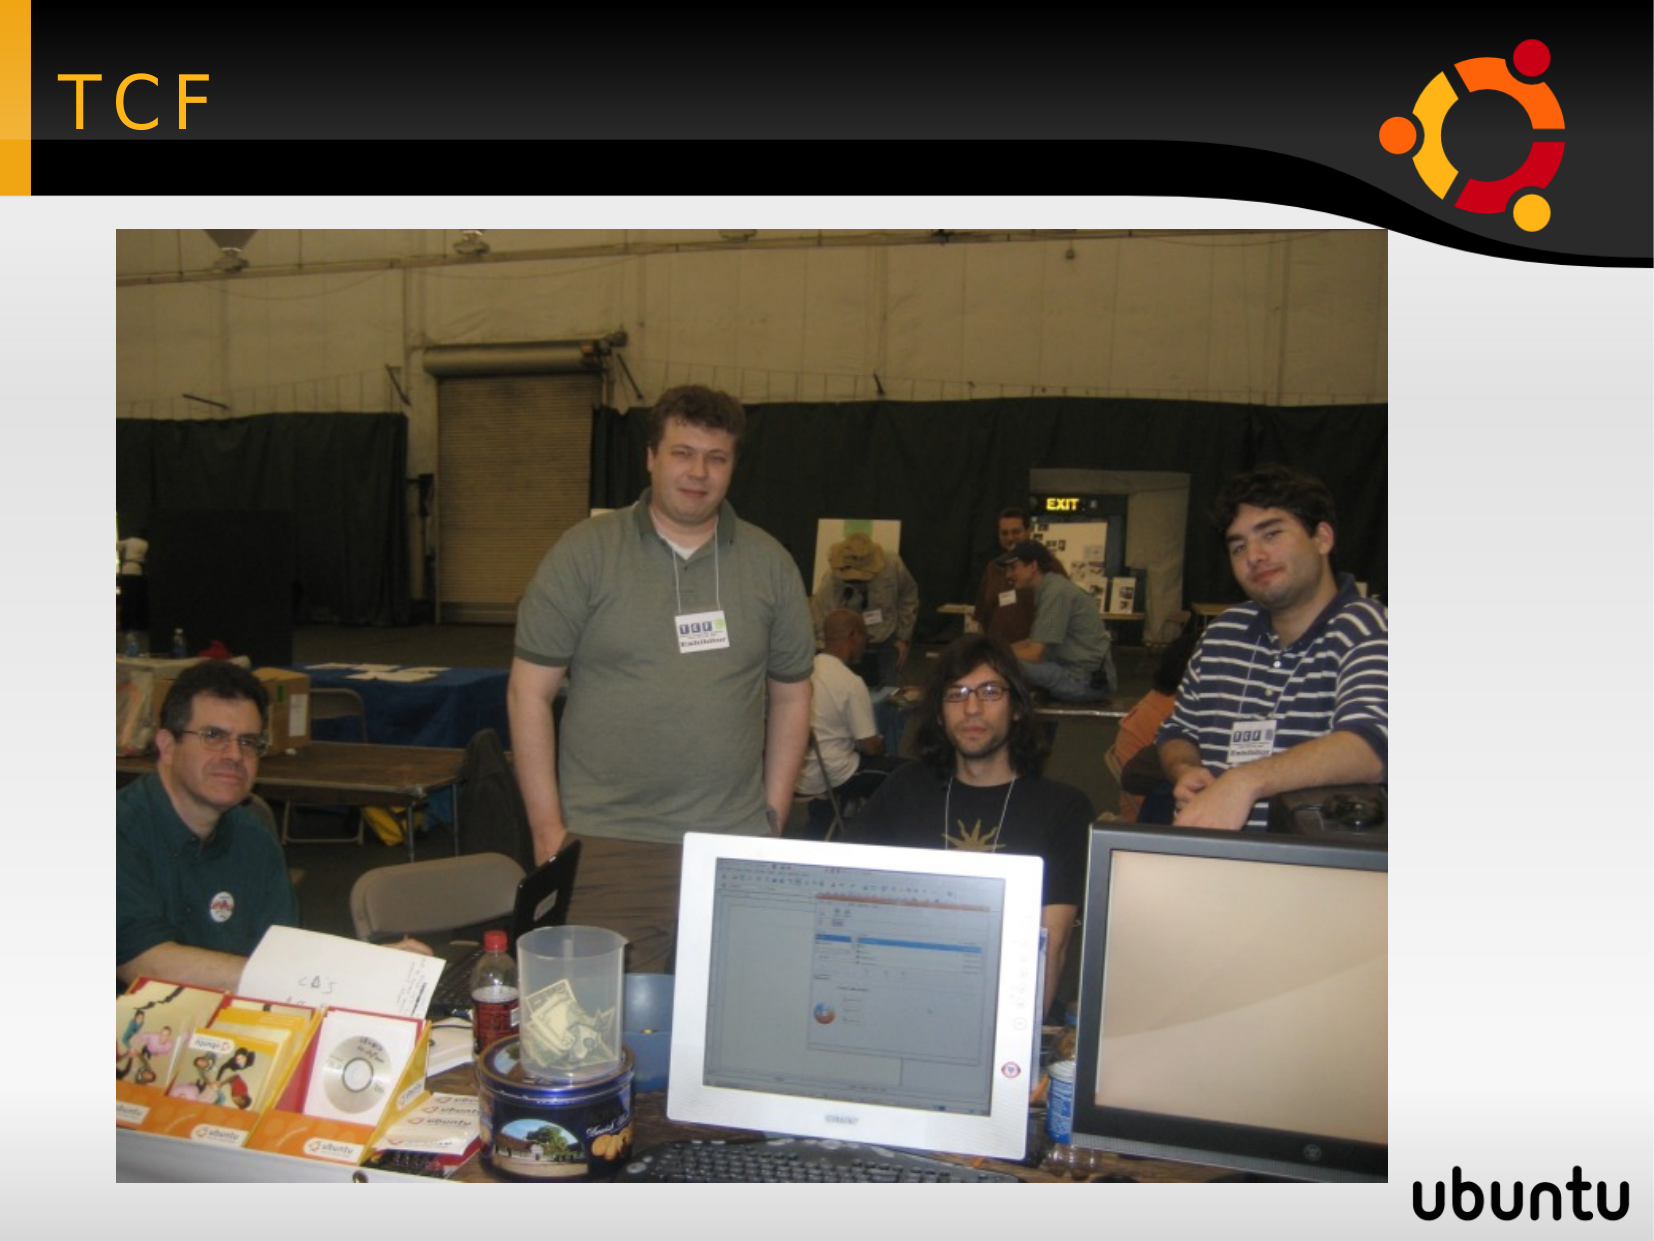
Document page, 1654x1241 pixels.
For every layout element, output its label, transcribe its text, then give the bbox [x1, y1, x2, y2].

title TCF [59, 36, 1270, 171]
picture [0, 0, 1654, 1241]
